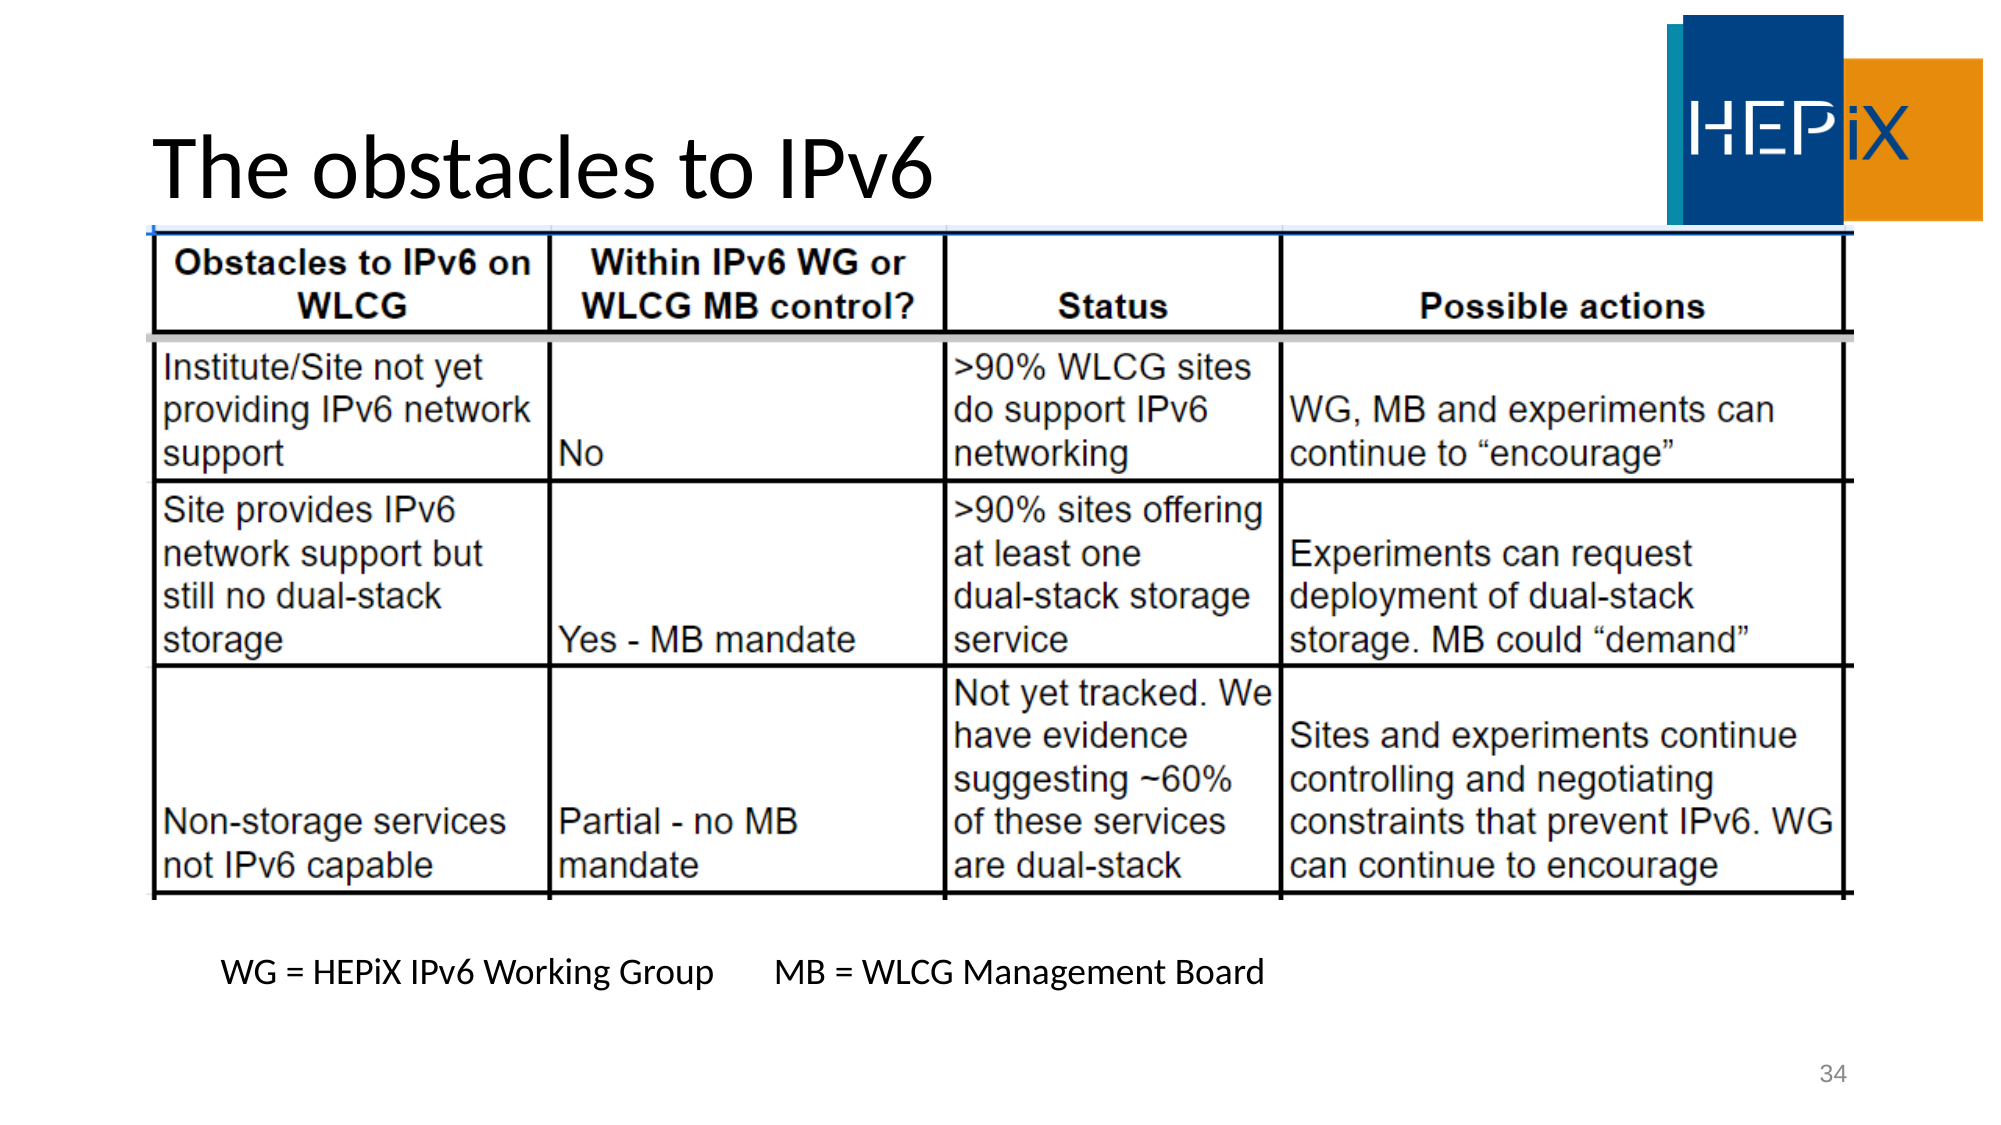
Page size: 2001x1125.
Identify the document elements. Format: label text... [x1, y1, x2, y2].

text_box WG = HEPiX IPv6 Working Group MB = WLCG Management Board [205, 932, 1454, 1008]
title The obstacles to IPv6 [137, 59, 1863, 278]
picture [146, 15, 1983, 900]
slide_number <number> [1412, 1042, 1863, 1103]
